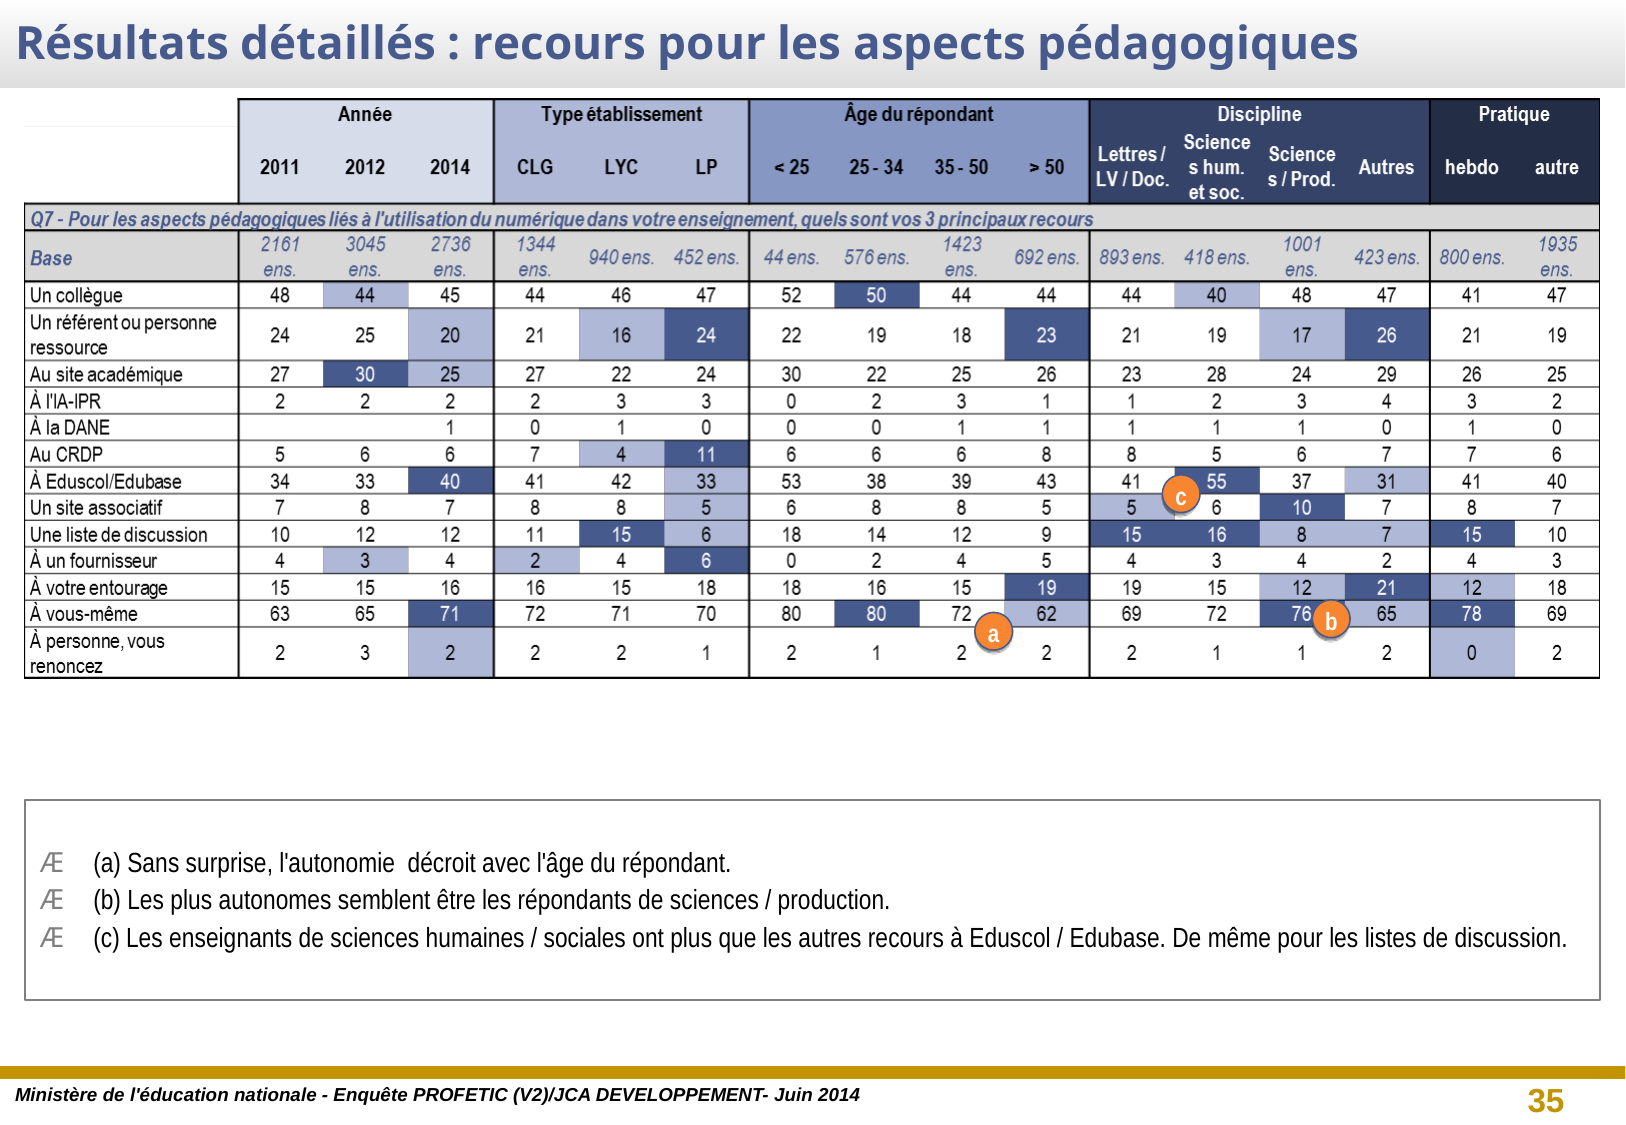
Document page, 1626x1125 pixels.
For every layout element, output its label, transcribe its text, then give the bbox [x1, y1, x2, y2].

title Résultats détaillés : recours pour les aspects pédagogiques [0, 0, 1625, 88]
text_box a [974, 612, 1013, 651]
picture [24, 95, 1600, 691]
text_box Ministère de l'éducation nationale - Enquête PROFETIC (V2)/JCA DEVELOPPEMENT- Juin 2014 [0, 1074, 1501, 1125]
text_box 35 [1512, 1071, 1625, 1125]
text_box c [1162, 474, 1201, 513]
text_box b [1312, 599, 1351, 638]
list (a) Sans surprise, l'autonomie décroit avec l'âge du répondant. (b) Les plus autonomes semblent être les répondants de sciences / production. (c) Les enseignants de sciences humaines / sociales ont plus que les autres recours à Eduscol / Edubase. De même pour les listes de discussion. [26, 837, 1599, 988]
